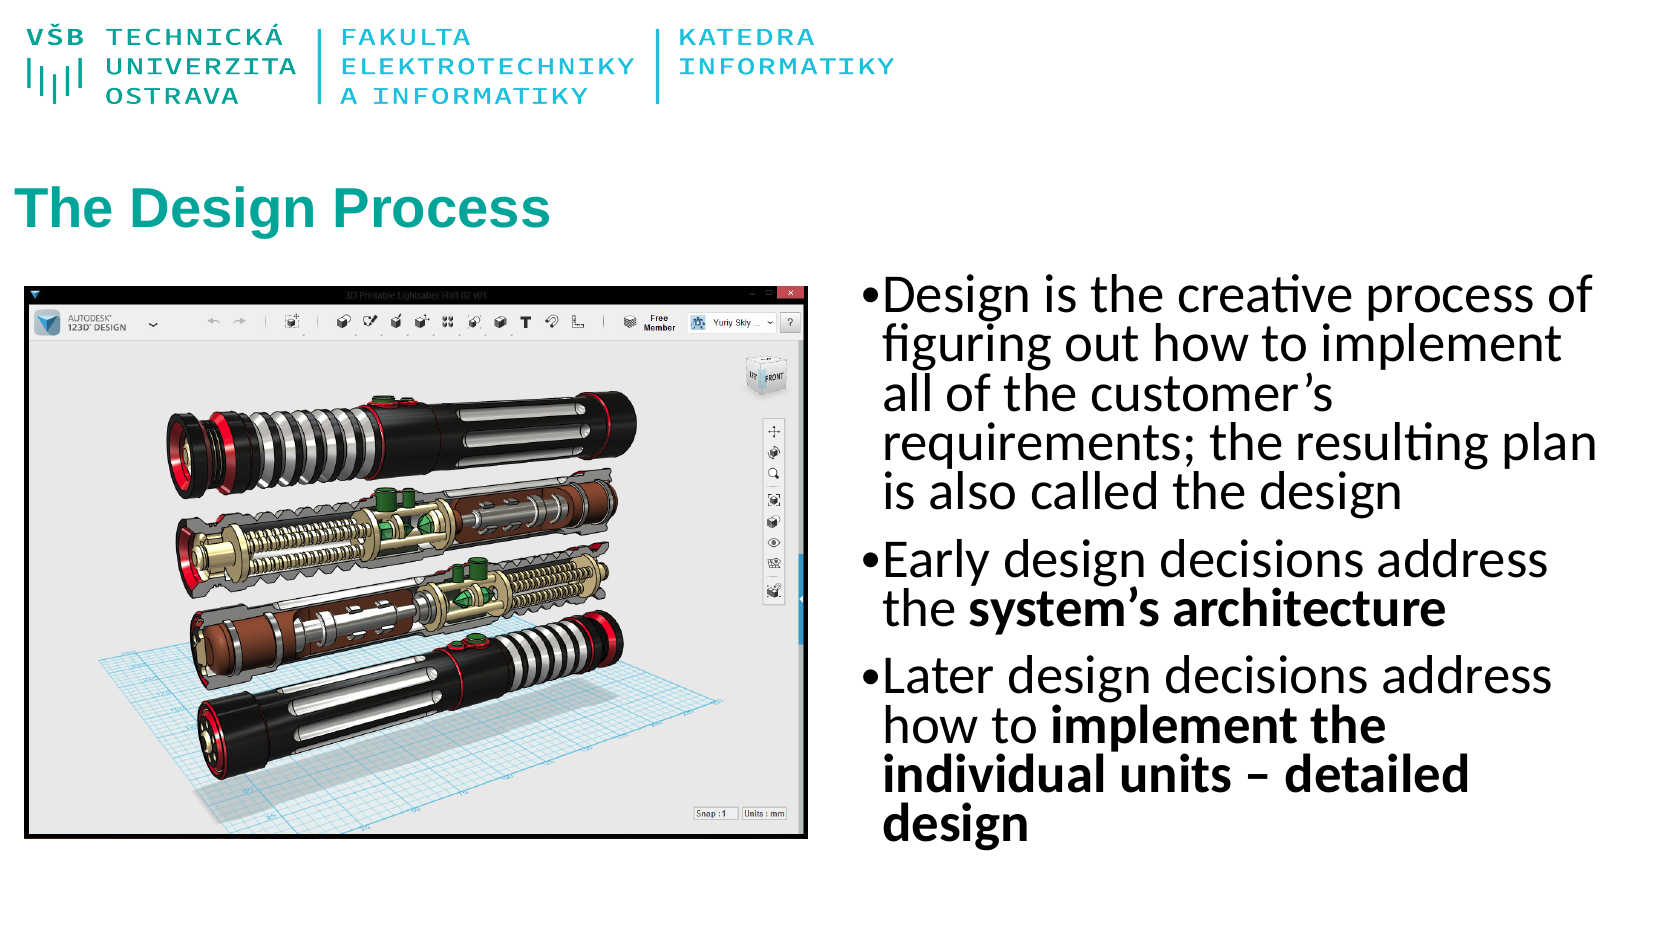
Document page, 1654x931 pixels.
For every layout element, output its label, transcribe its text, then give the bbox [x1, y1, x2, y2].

list Design is the creative process of figuring out how to implement all of the customer’s requirements; the resulting plan is also called the design Early design decisions address the system’s architecture Later design decisions address how to implement the individual units – detailed design [846, 265, 1630, 860]
title The Design Process [14, 171, 1619, 240]
picture [26, 23, 894, 104]
picture [24, 286, 808, 839]
